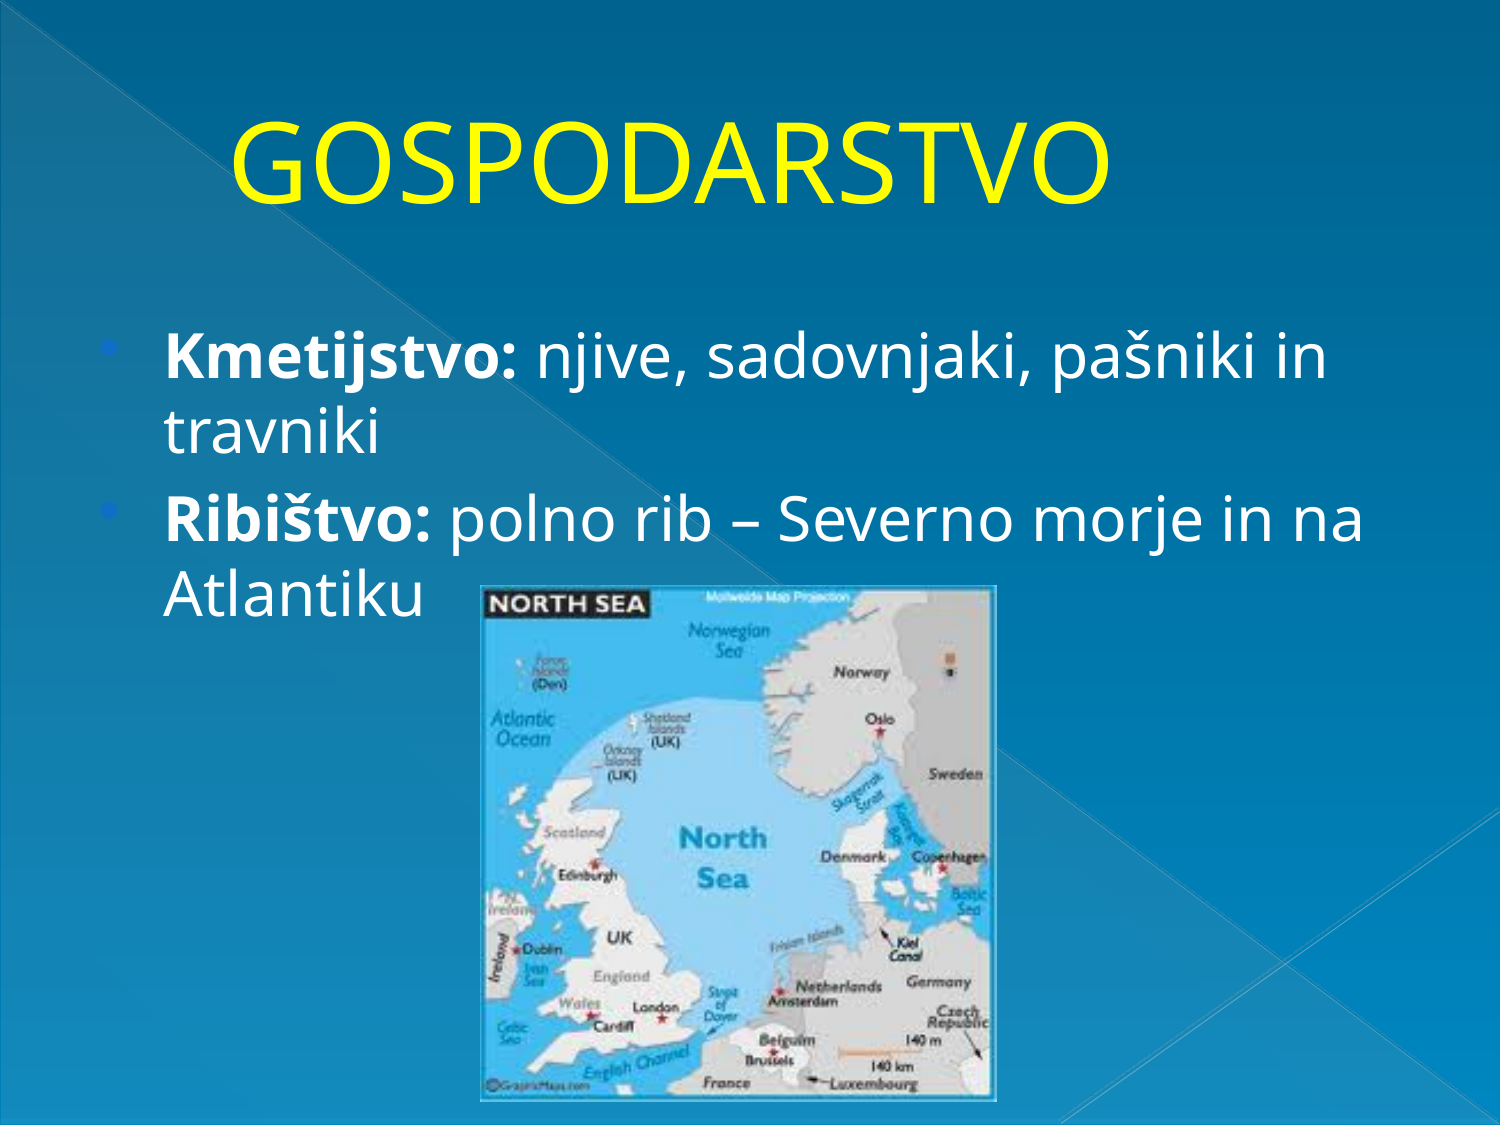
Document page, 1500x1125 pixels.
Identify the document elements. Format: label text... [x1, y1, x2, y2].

list Kmetijstvo: njive, sadovnjaki, pašniki in travniki Ribištvo: polno rib – Severno morje in na Atlantiku [75, 308, 1425, 1059]
title GOSPODARSTVO [75, 43, 1425, 274]
picture [480, 585, 997, 1102]
